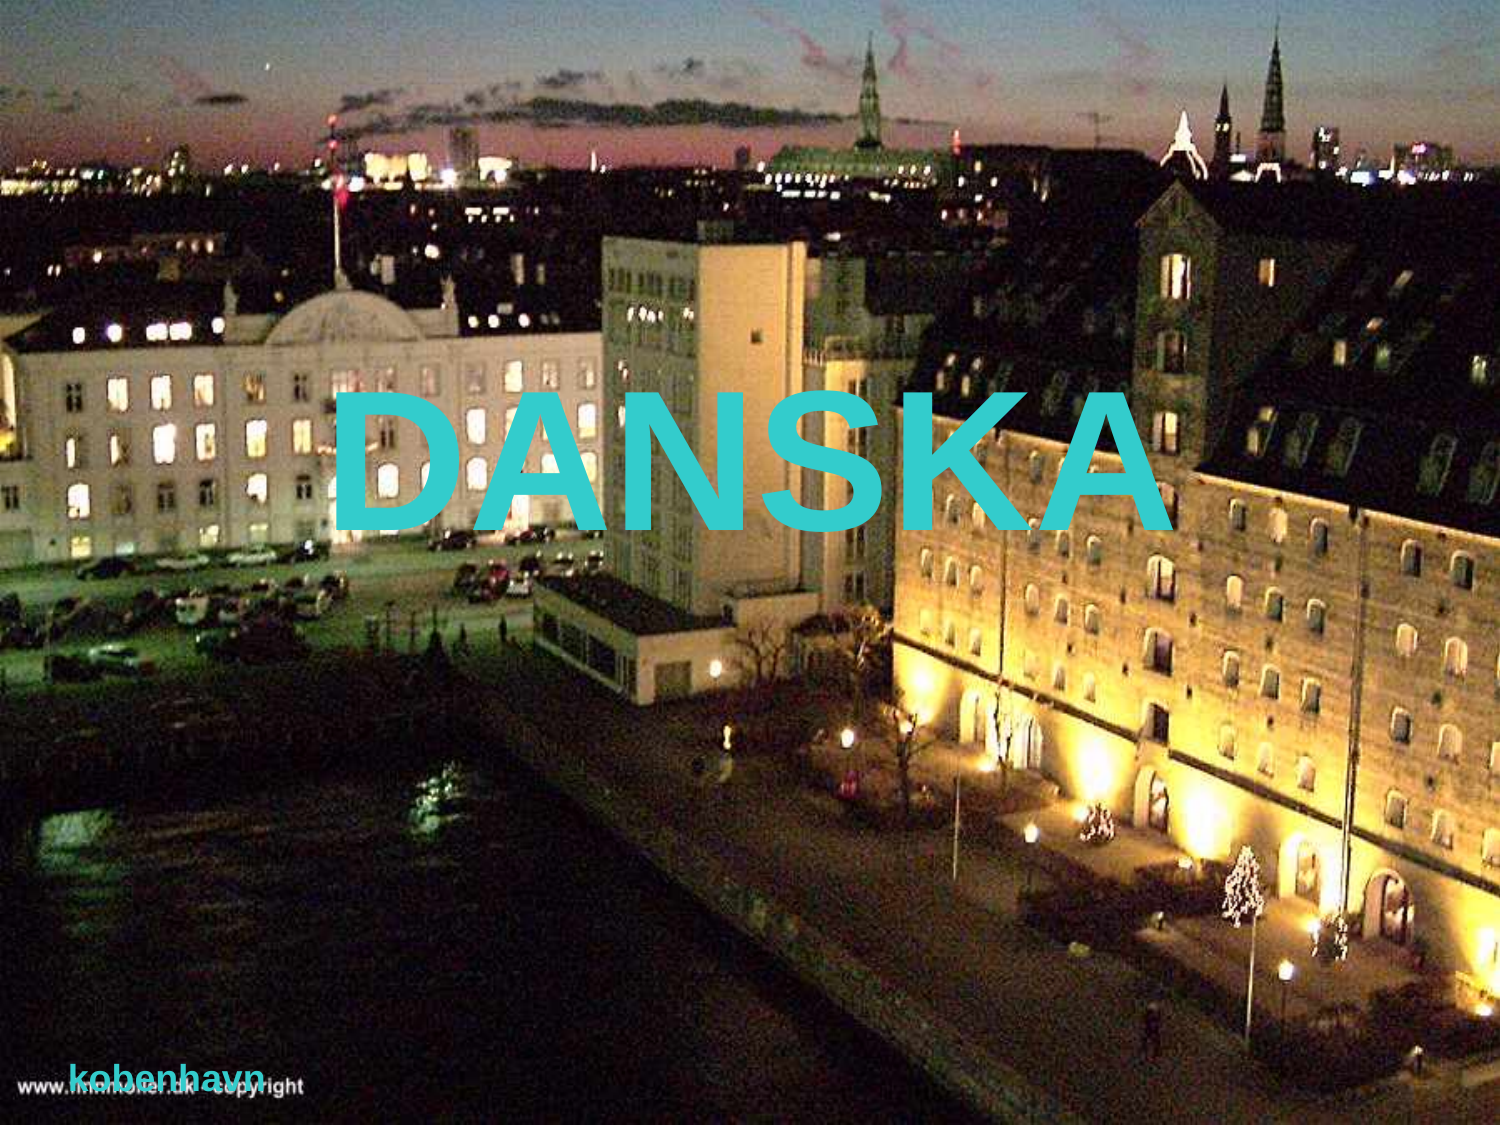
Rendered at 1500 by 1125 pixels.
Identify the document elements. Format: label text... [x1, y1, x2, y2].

text_box kobenhavn [53, 1046, 408, 1107]
picture [0, 0, 1500, 1125]
title DANSKA [76, 148, 1427, 752]
